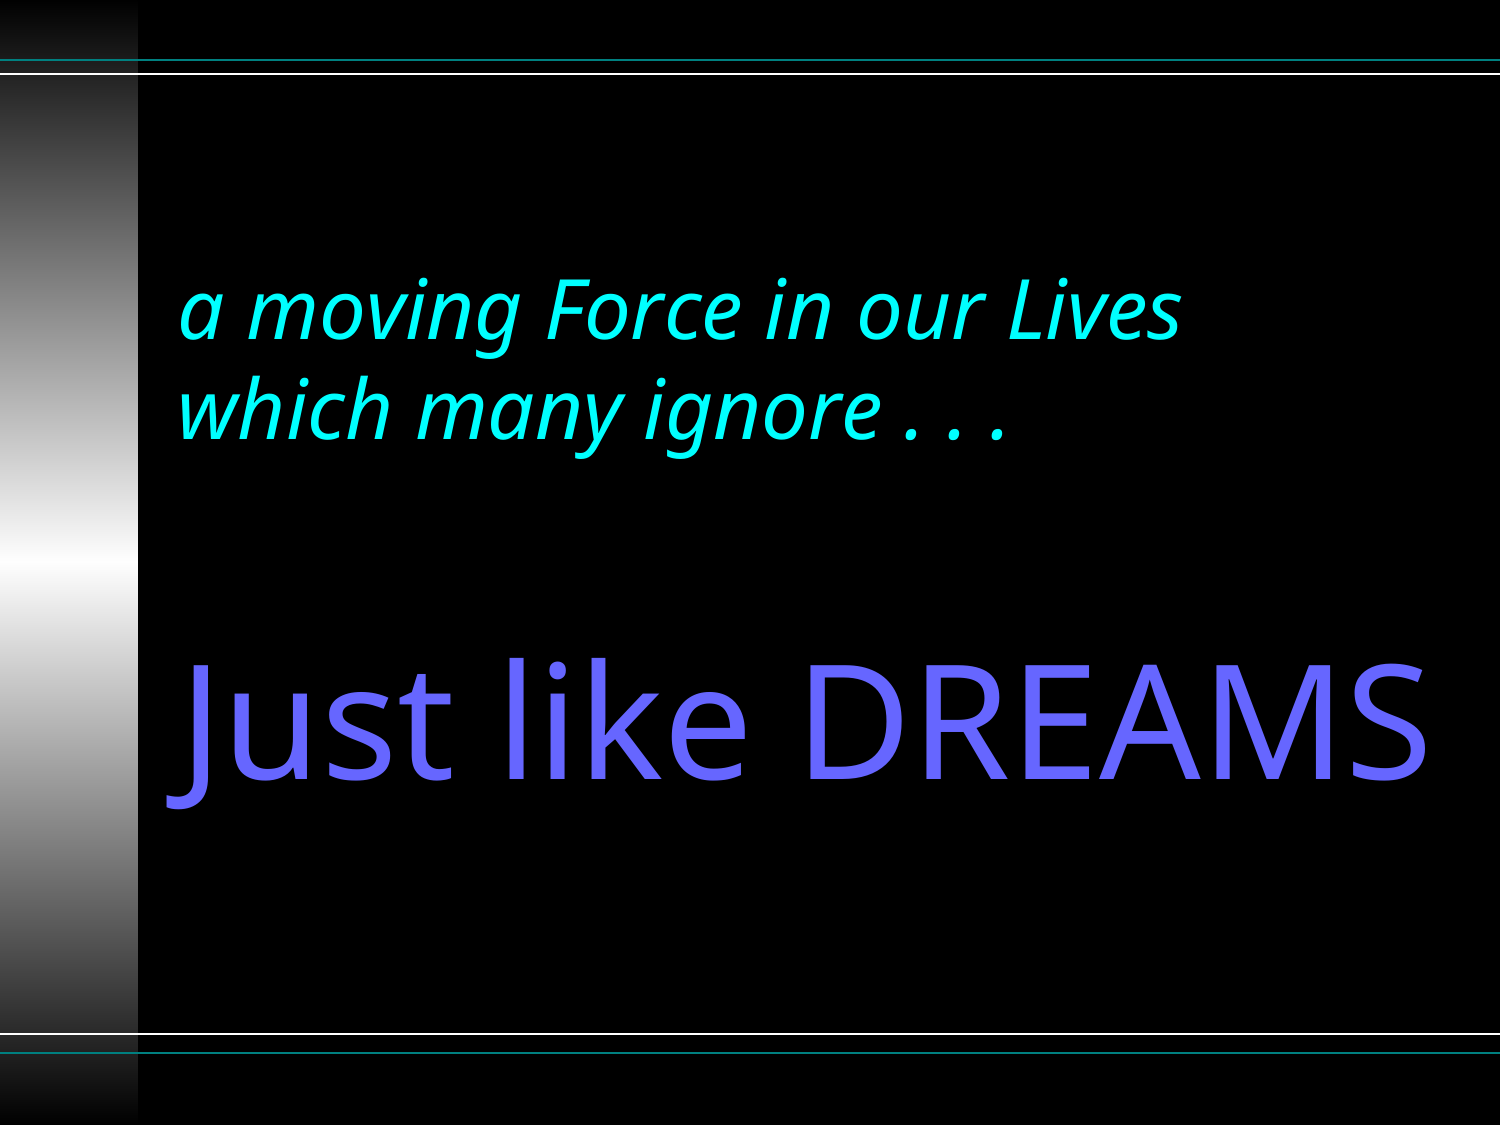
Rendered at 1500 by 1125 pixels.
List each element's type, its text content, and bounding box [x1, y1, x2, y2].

list Just like DREAMS [162, 612, 1450, 826]
title a moving Force in our Lives which many ignore . . . [162, 262, 1438, 450]
